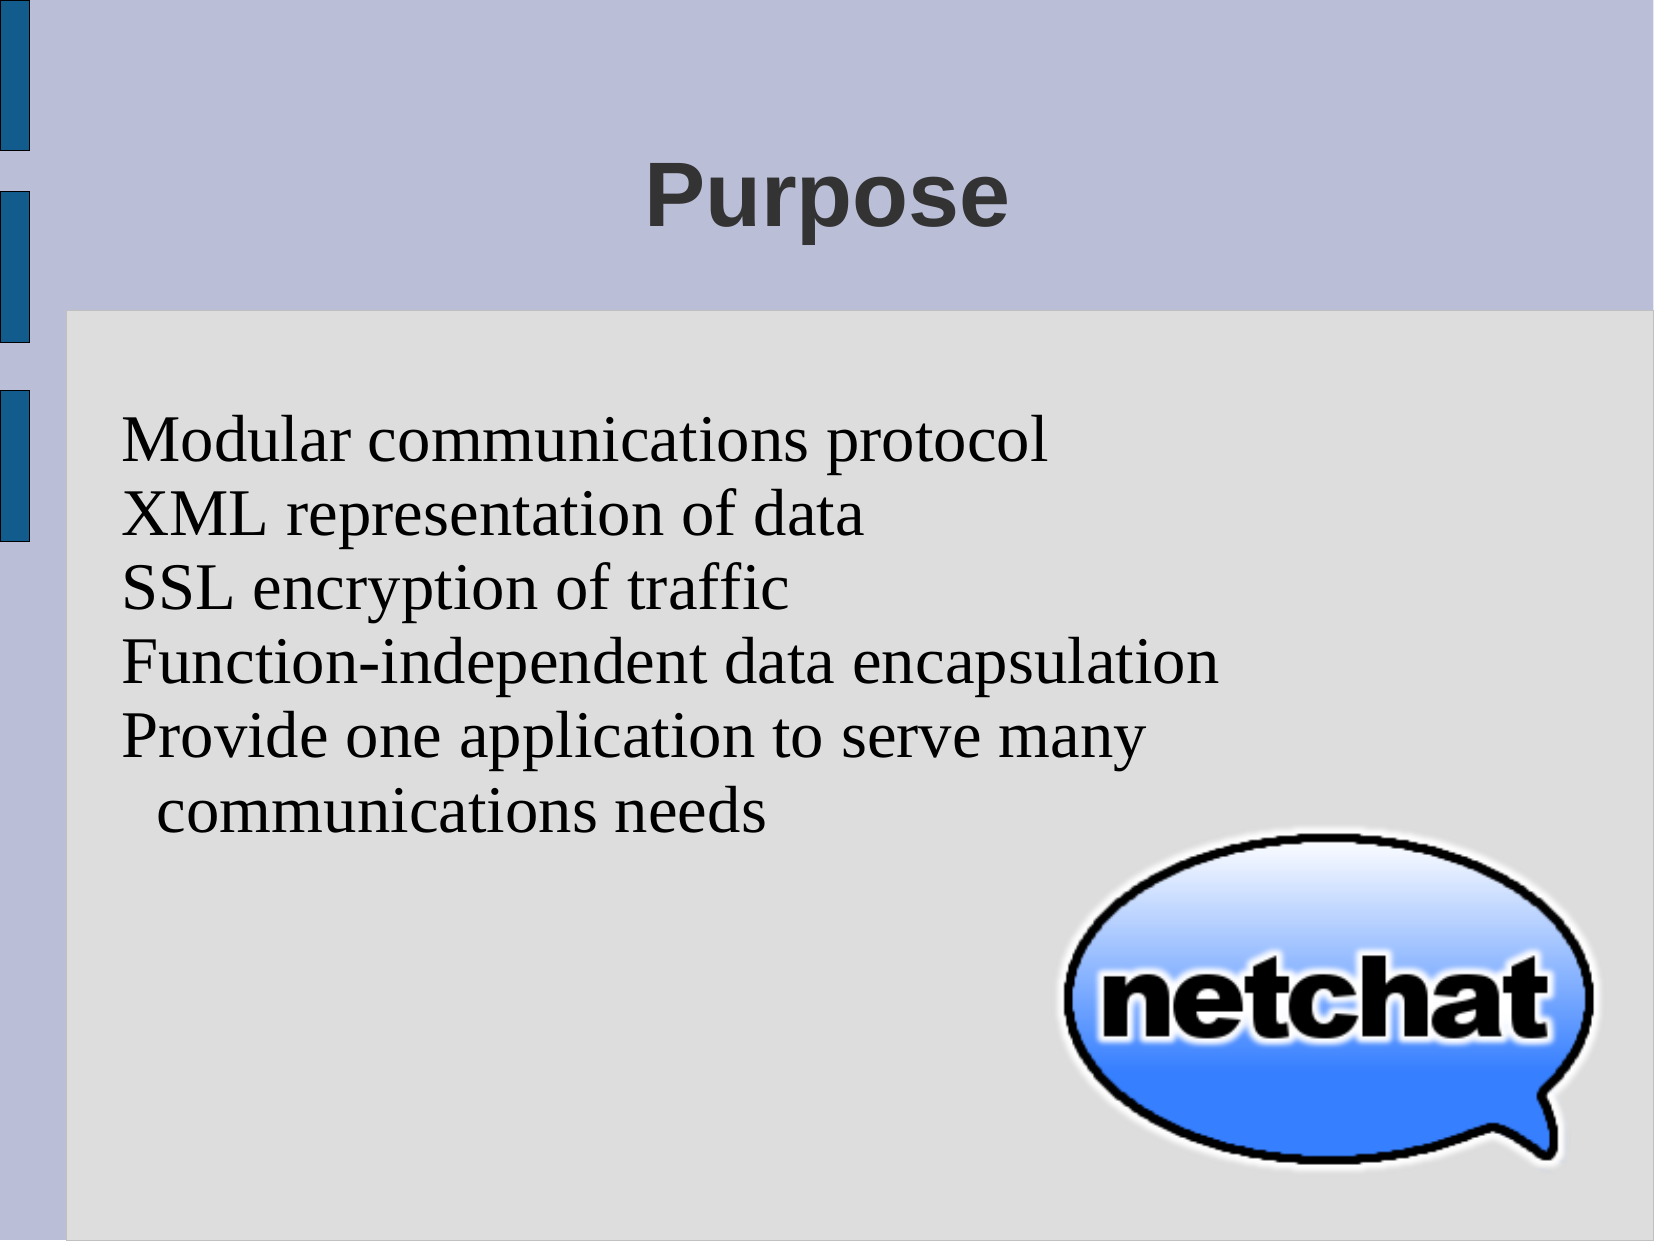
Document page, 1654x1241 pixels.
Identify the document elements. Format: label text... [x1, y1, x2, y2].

title Purpose [121, 91, 1534, 299]
subtitle Modular communications protocol XML representation of data SSL encryption of traffic Function-independent data encapsulation Provide one application to serve many communications needs [121, 319, 1534, 1152]
picture [1050, 824, 1613, 1200]
